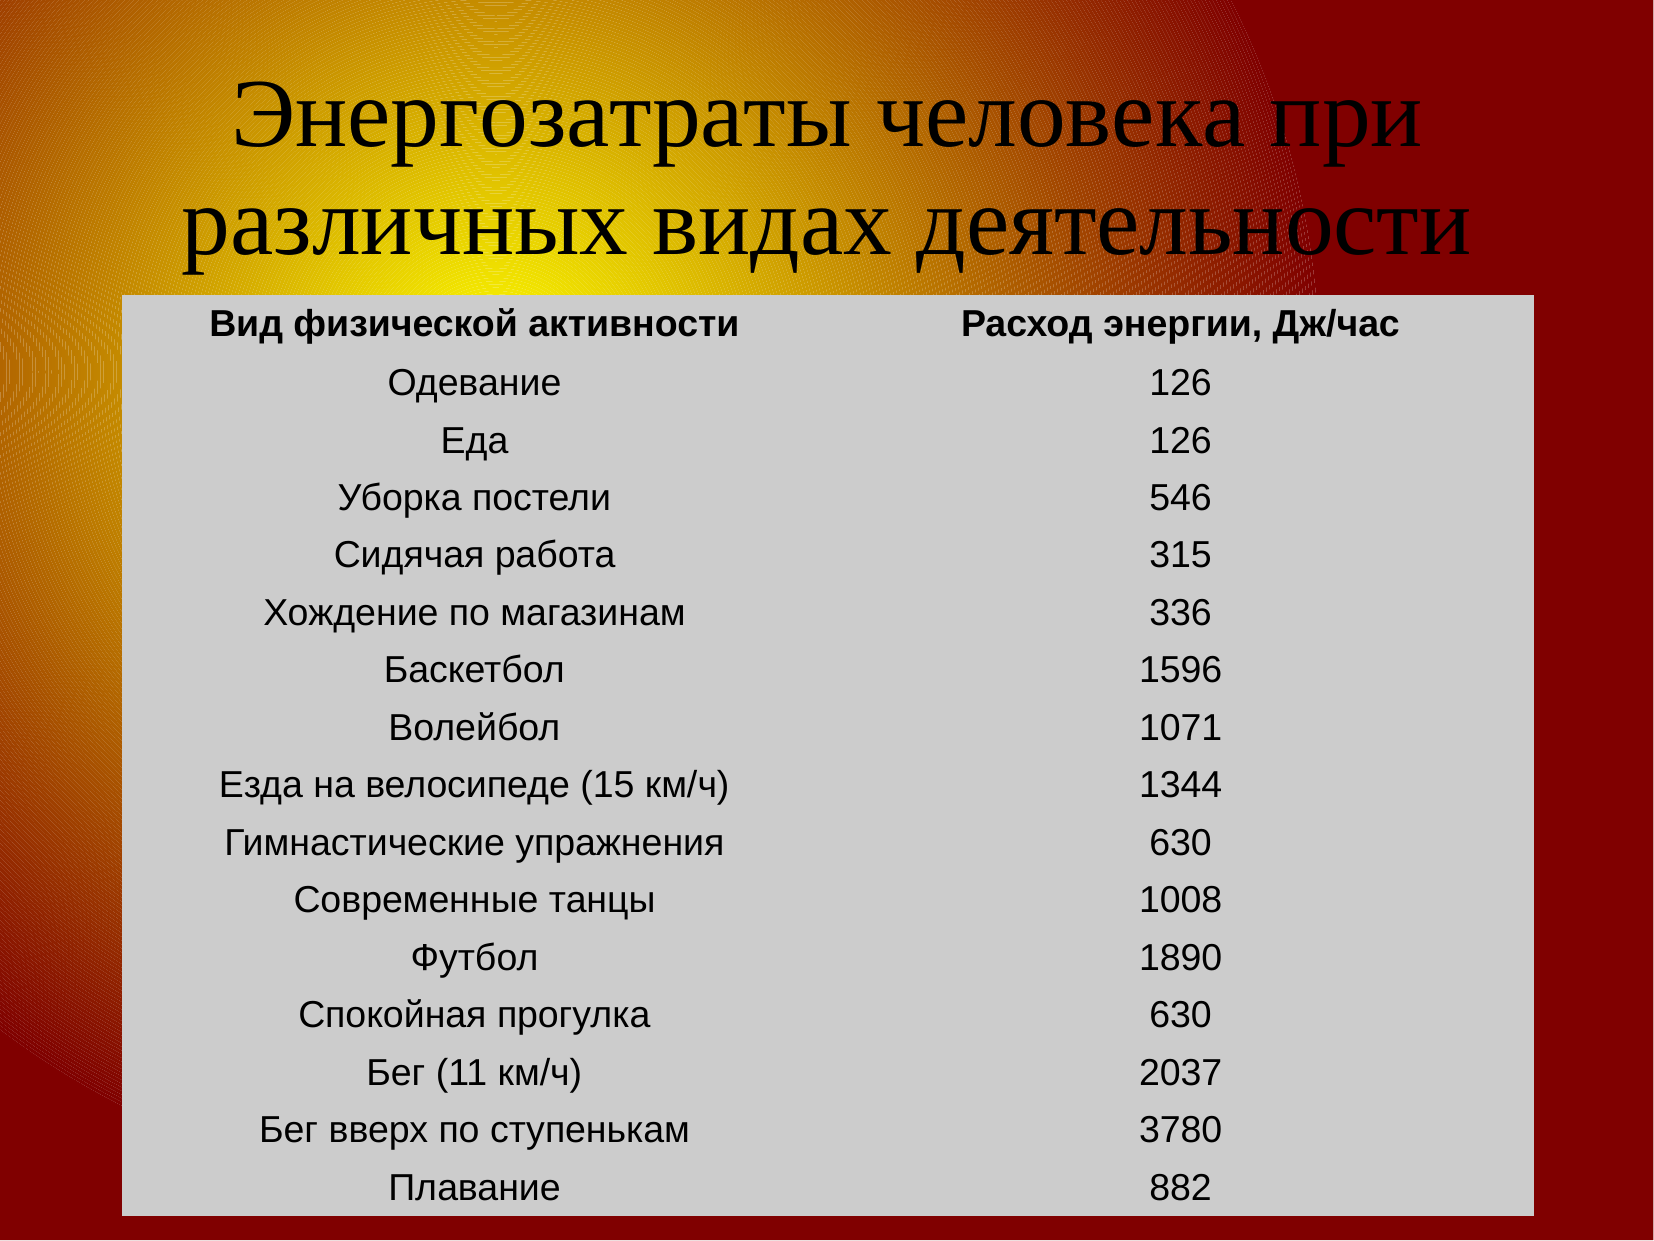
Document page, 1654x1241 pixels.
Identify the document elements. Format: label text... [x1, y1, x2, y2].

table_header Расход энергии, Дж/час [828, 295, 1534, 354]
table_cell 546 [828, 469, 1534, 526]
table_cell 315 [828, 526, 1534, 584]
table_cell Гимнастические упражнения [122, 814, 828, 871]
table_header Вид физической активности [122, 295, 828, 354]
table_cell Хождение по магазинам [122, 584, 828, 641]
table_cell 3780 [828, 1101, 1534, 1158]
table_cell 1071 [828, 699, 1534, 756]
table_cell 126 [828, 354, 1534, 411]
table_cell 2037 [828, 1043, 1534, 1101]
table_cell Одевание [122, 354, 828, 411]
table_cell Спокойная прогулка [122, 986, 828, 1043]
table_cell 882 [828, 1158, 1534, 1216]
table_cell 1008 [828, 871, 1534, 929]
table_cell 126 [828, 411, 1534, 469]
table_cell Баскетбол [122, 641, 828, 699]
table_cell Волейбол [122, 699, 828, 756]
table_cell Бег (11 км/ч) [122, 1043, 828, 1101]
table_cell Плавание [122, 1158, 828, 1216]
table_cell Сидячая работа [122, 526, 828, 584]
table_cell Езда на велосипеде (15 км/ч) [122, 756, 828, 814]
table_cell 1344 [828, 756, 1534, 814]
table_cell 336 [828, 584, 1534, 641]
table_cell 630 [828, 986, 1534, 1043]
title Энергозатраты человека при различных видах деятельности [121, 59, 1534, 276]
table_cell 1890 [828, 929, 1534, 986]
table_cell Бег вверх по ступенькам [122, 1101, 828, 1158]
table_cell 630 [828, 814, 1534, 871]
table_cell Уборка постели [122, 469, 828, 526]
table_cell 1596 [828, 641, 1534, 699]
table_cell Современные танцы [122, 871, 828, 929]
table_cell Еда [122, 411, 828, 469]
table_cell Футбол [122, 929, 828, 986]
